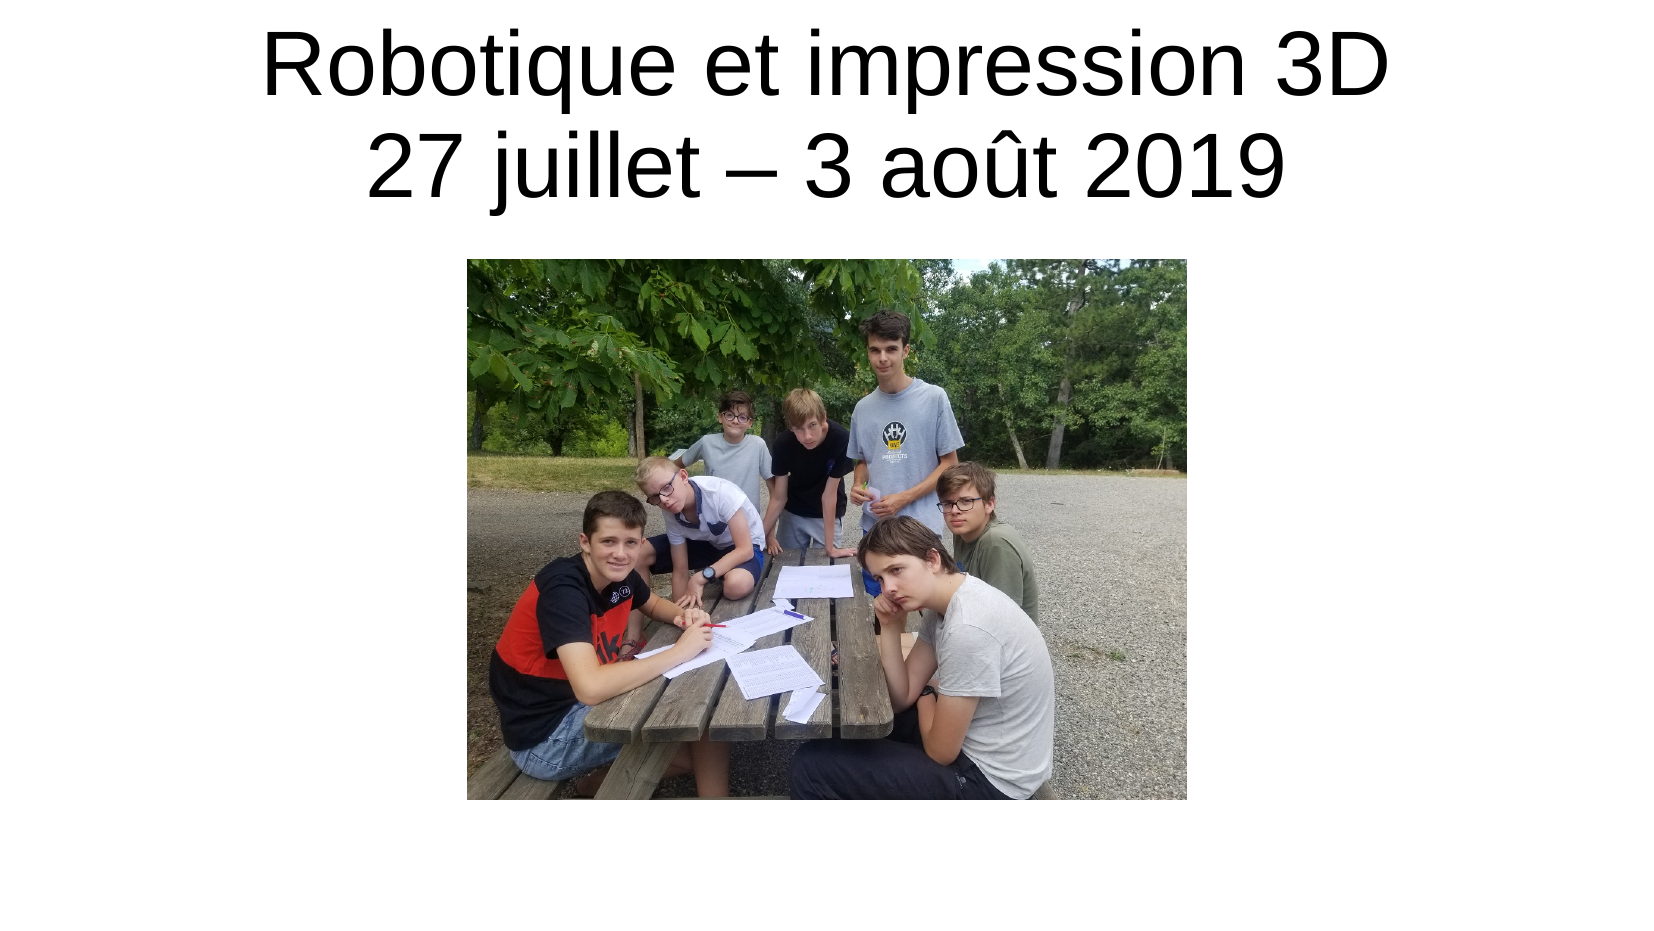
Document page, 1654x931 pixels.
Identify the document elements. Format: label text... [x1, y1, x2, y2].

picture [467, 259, 1187, 800]
title Robotique et impression 3D 27 juillet – 3 août 2019 [82, 12, 1571, 218]
